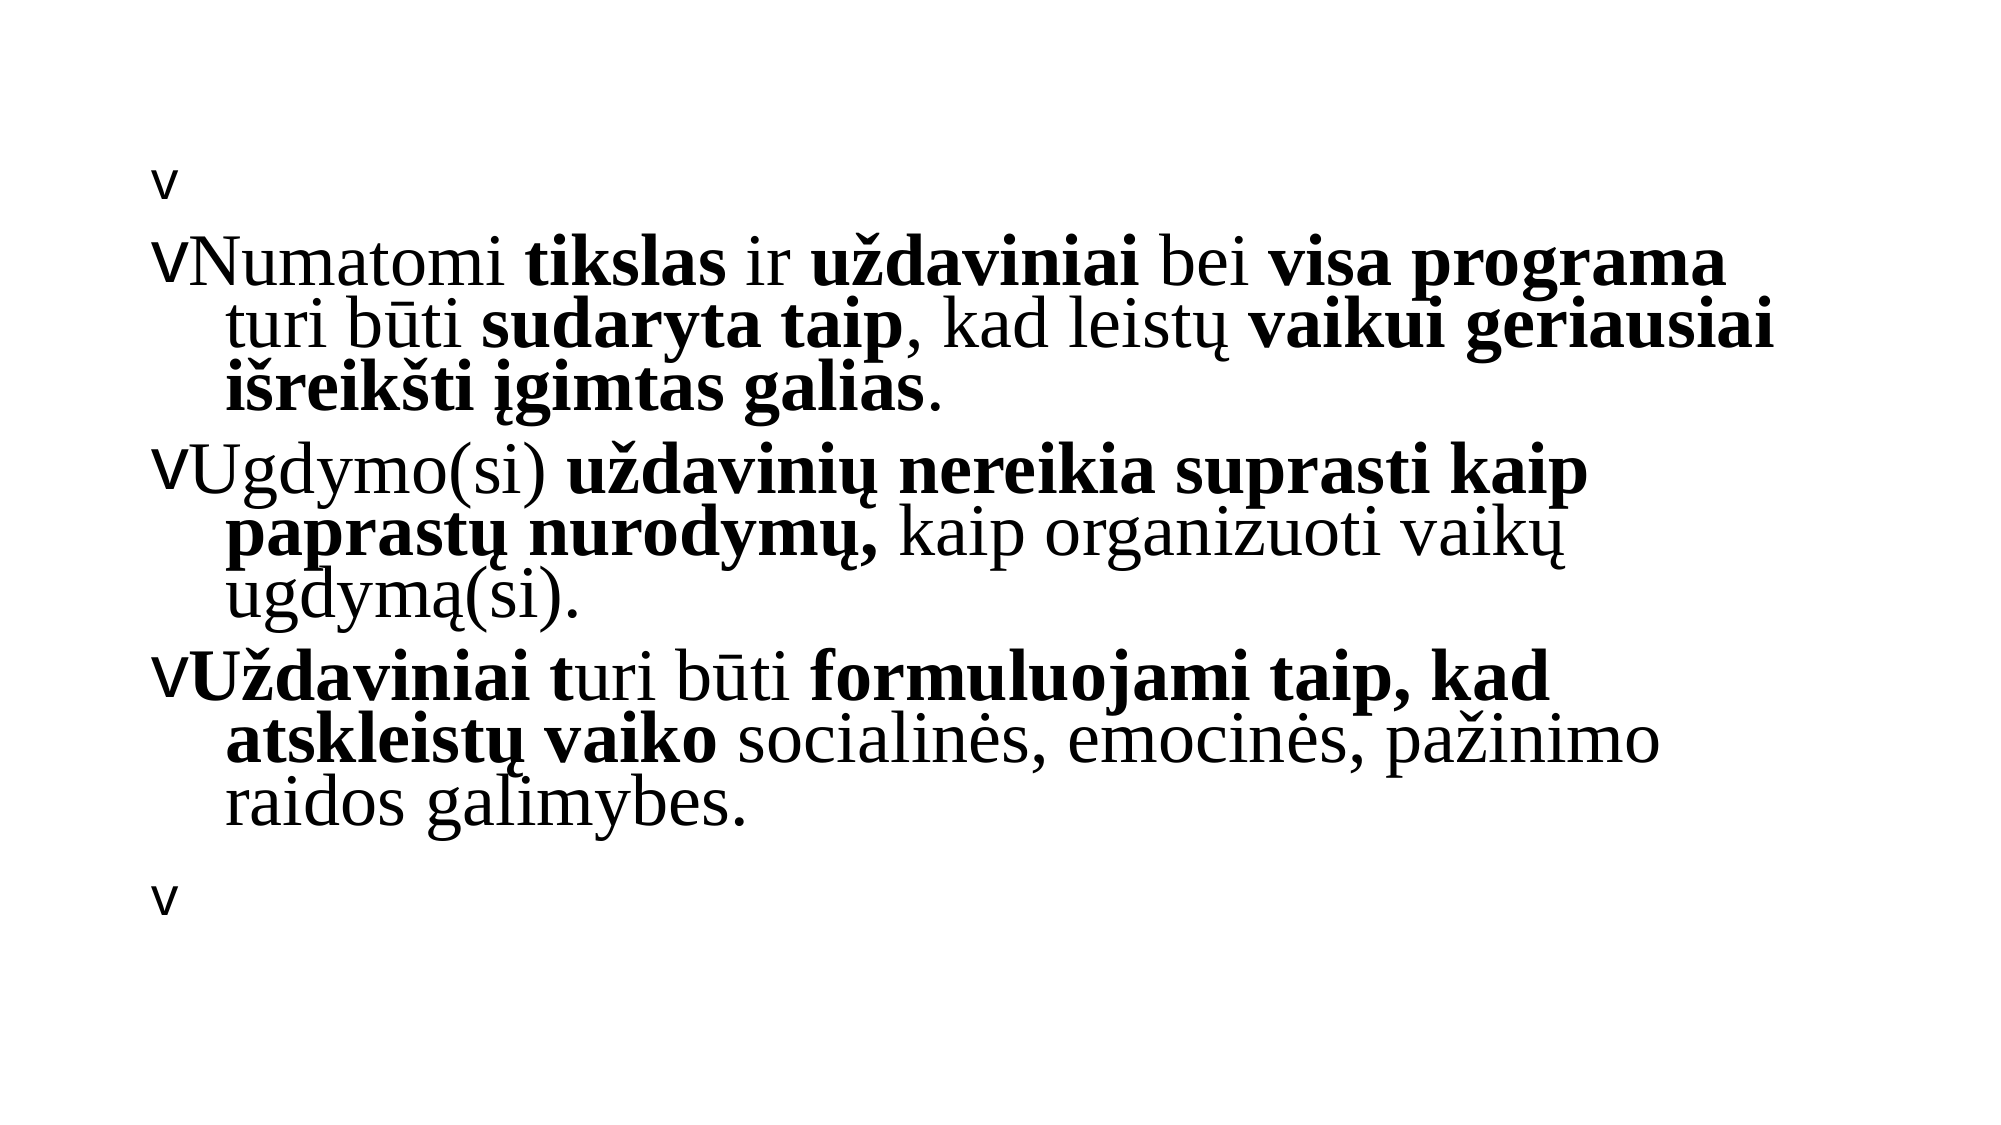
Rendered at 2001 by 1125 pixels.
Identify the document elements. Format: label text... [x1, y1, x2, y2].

list Numatomi tikslas ir uždaviniai bei visa programa turi būti sudaryta taip, kad leistų vaikui geriausiai išreikšti įgimtas galias. Ugdymo(si) uždavinių nereikia suprasti kaip paprastų nurodymų, kaip organizuoti vaikų ugdymą(si). Uždaviniai turi būti formuluojami taip, kad atskleistų vaiko socialinės, emocinės, pažinimo raidos galimybes. [136, 134, 1862, 849]
